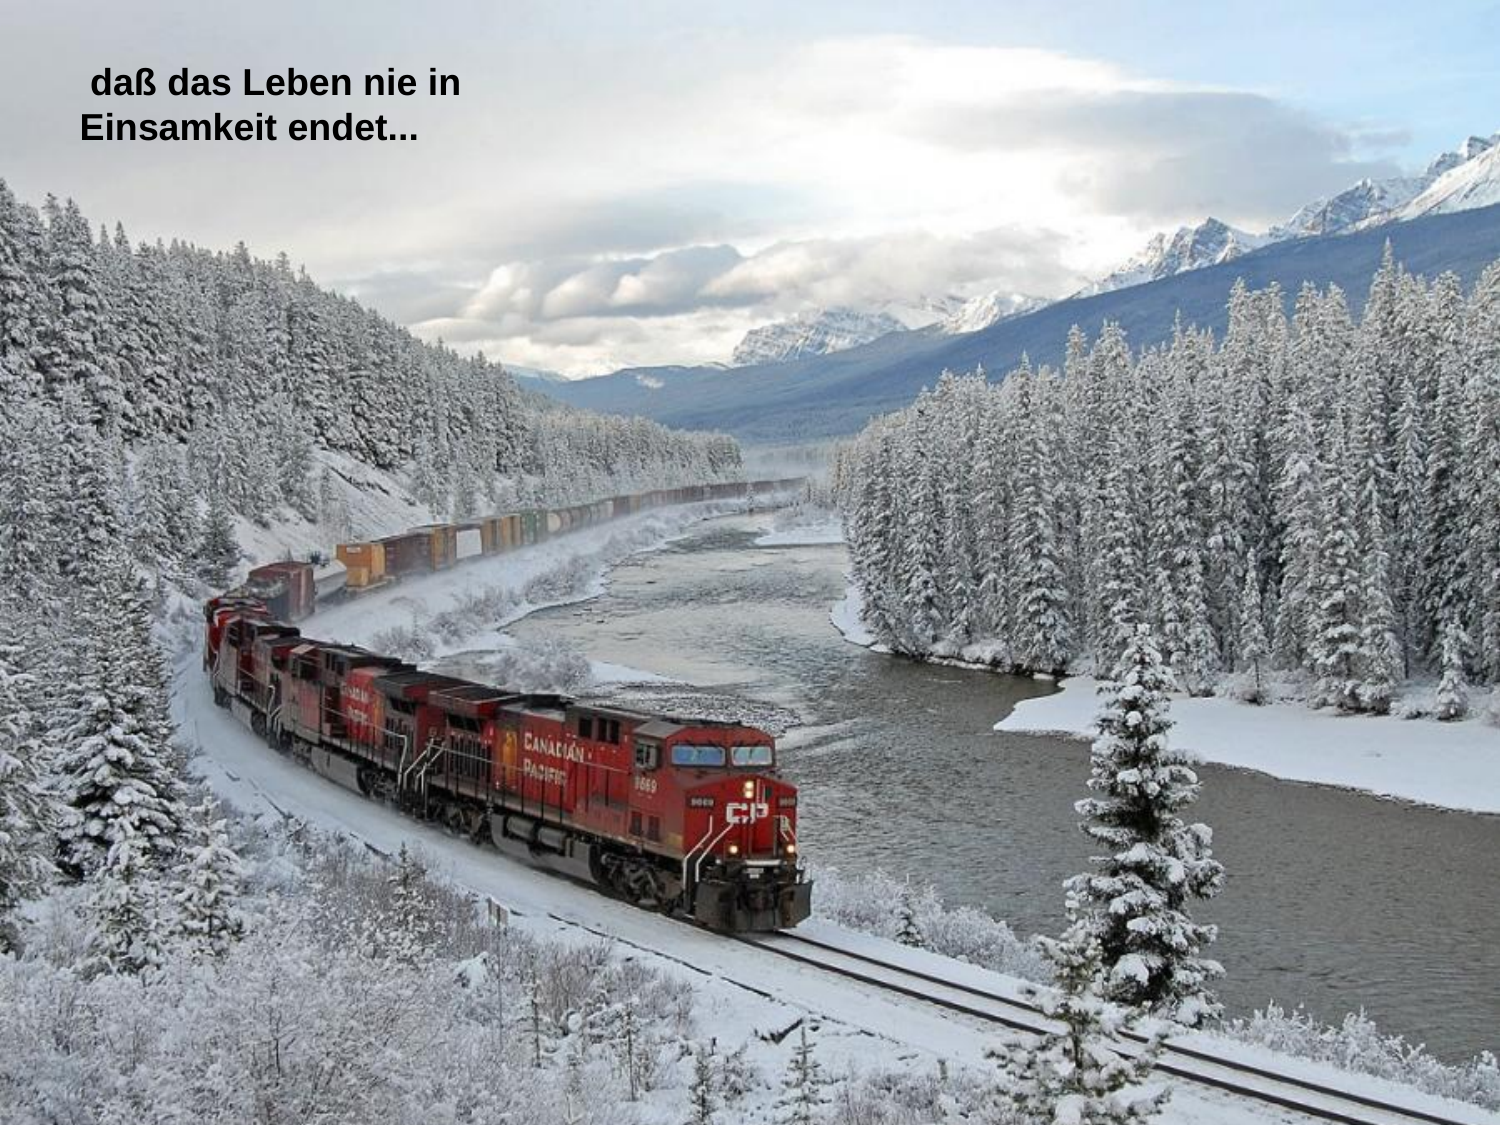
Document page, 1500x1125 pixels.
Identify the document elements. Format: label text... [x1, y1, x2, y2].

text_box daß das Leben nie in Einsamkeit endet... [64, 49, 514, 156]
picture [0, 0, 1500, 1125]
